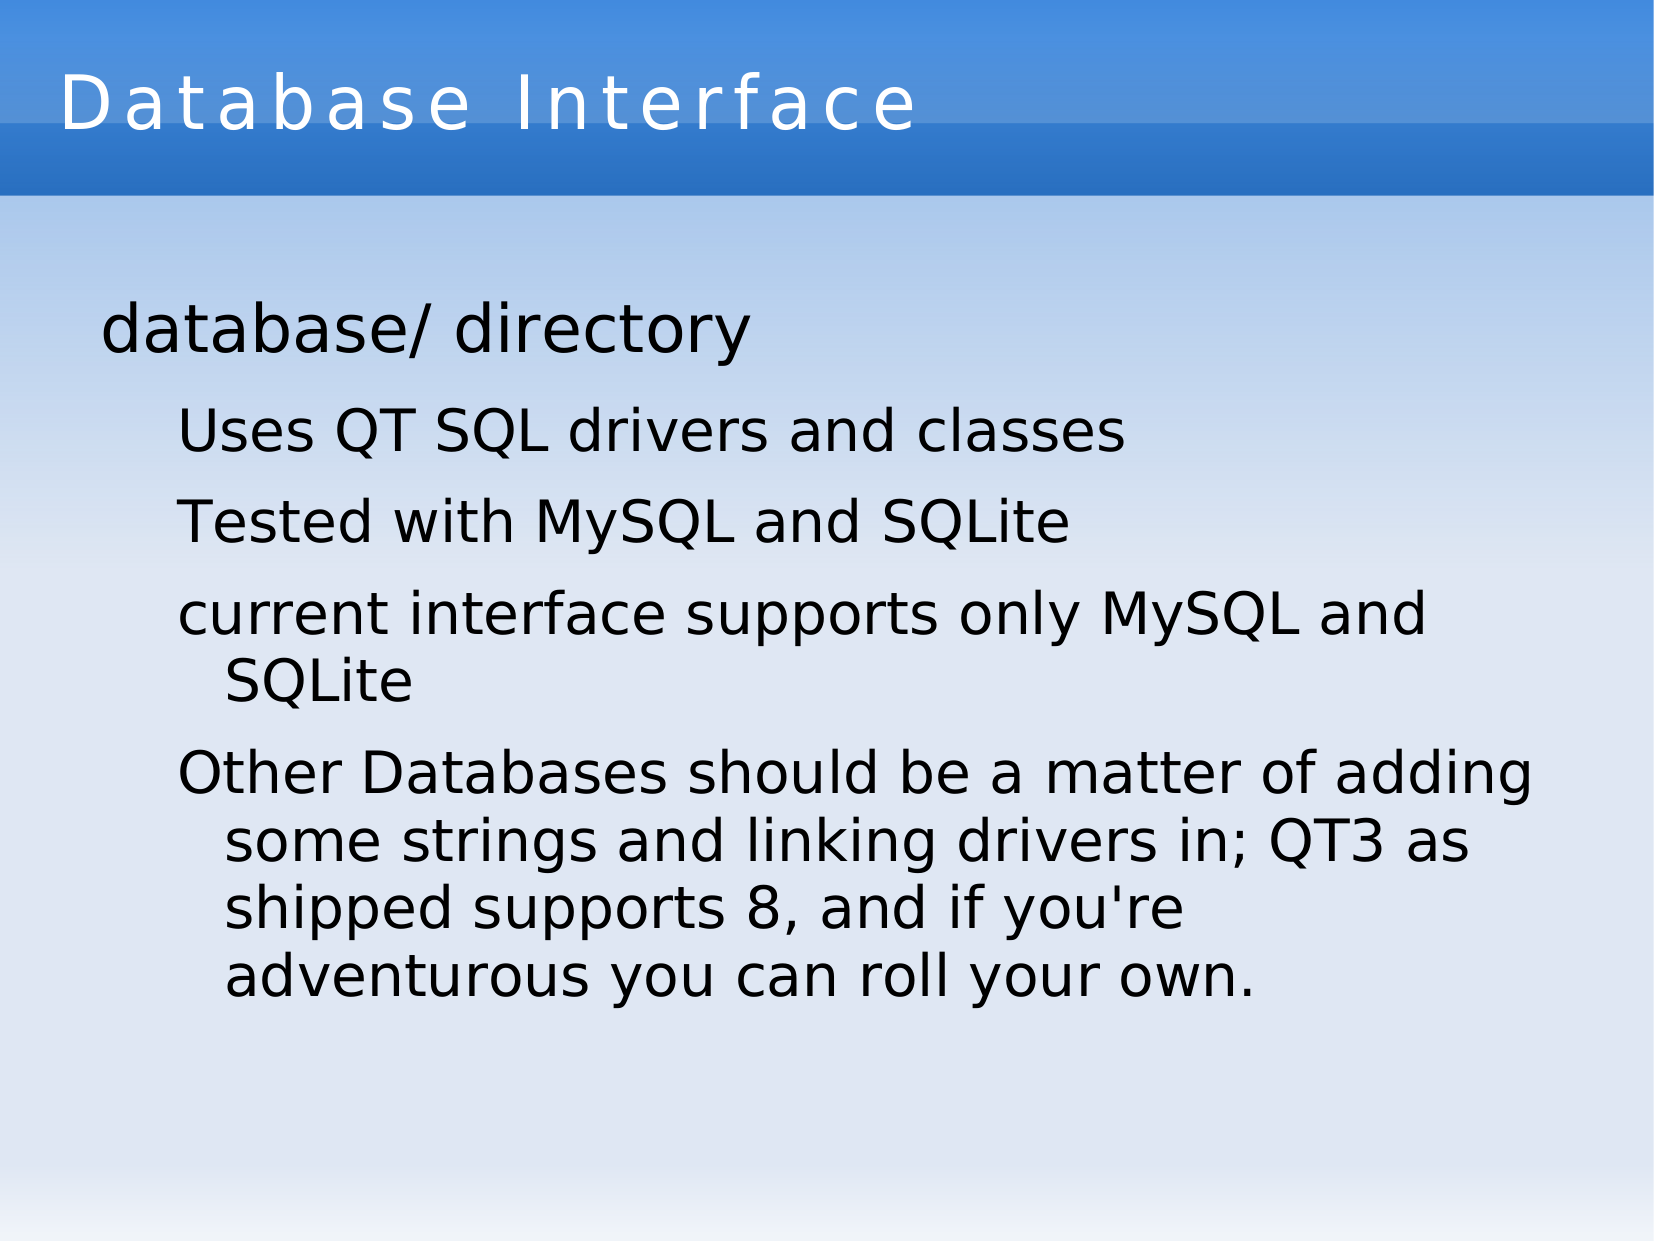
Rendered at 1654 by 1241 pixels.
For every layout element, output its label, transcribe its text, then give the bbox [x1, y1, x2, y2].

list database/ directory Uses QT SQL drivers and classes Tested with MySQL and SQLite current interface supports only MySQL and SQLite Other Databases should be a matter of adding some strings and linking drivers in; QT3 as shipped supports 8, and if you're adventurous you can roll your own. [82, 290, 1571, 1109]
picture [0, 0, 1654, 1241]
title Database Interface [59, 29, 1270, 178]
